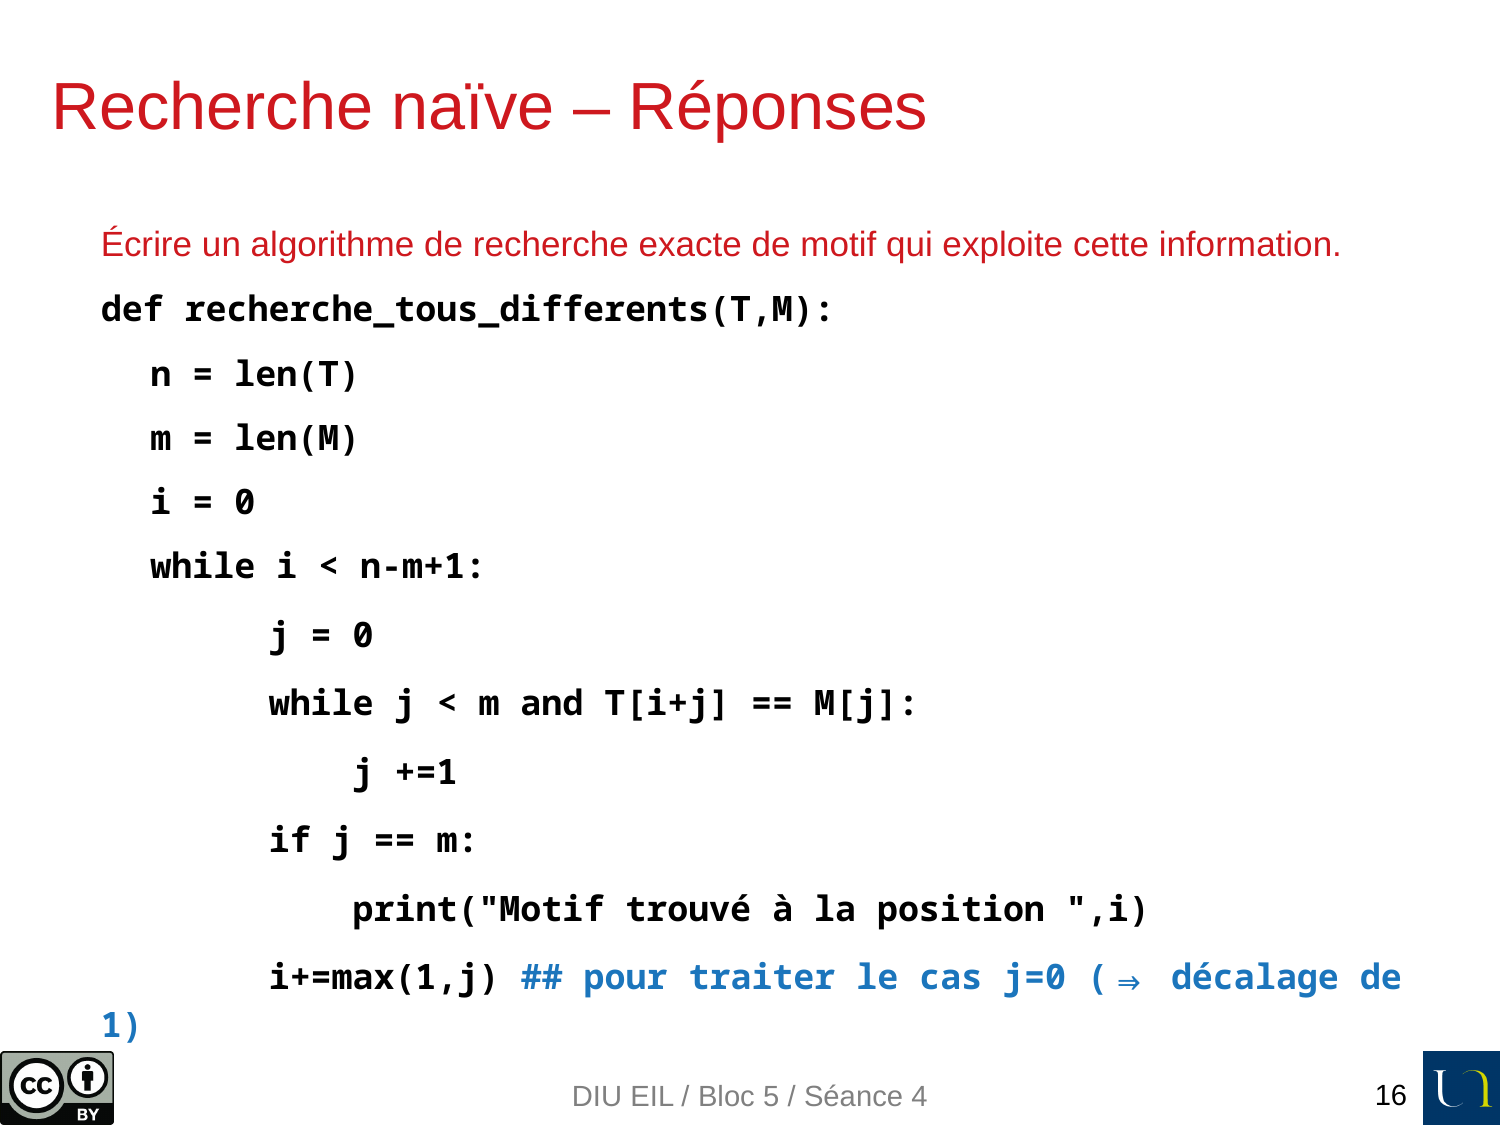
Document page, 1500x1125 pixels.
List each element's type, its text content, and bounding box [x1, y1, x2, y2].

list Écrire un algorithme de recherche exacte de motif qui exploite cette information. def recherche_tous_differents(T,M): n = len(T) m = len(M) i = 0 while i < n-m+1: j = 0 while j < m and T[i+j] == M[j]: j +=1 if j == m: print("Motif trouvé à la position ",i) i+=max(1,j) ## pour traiter le cas j=0 (⇒ décalage de 1) [51, 224, 1449, 1052]
title Recherche naïve – Réponses [51, 44, 1449, 170]
picture [0, 1051, 114, 1125]
picture [1417, 1051, 1500, 1125]
